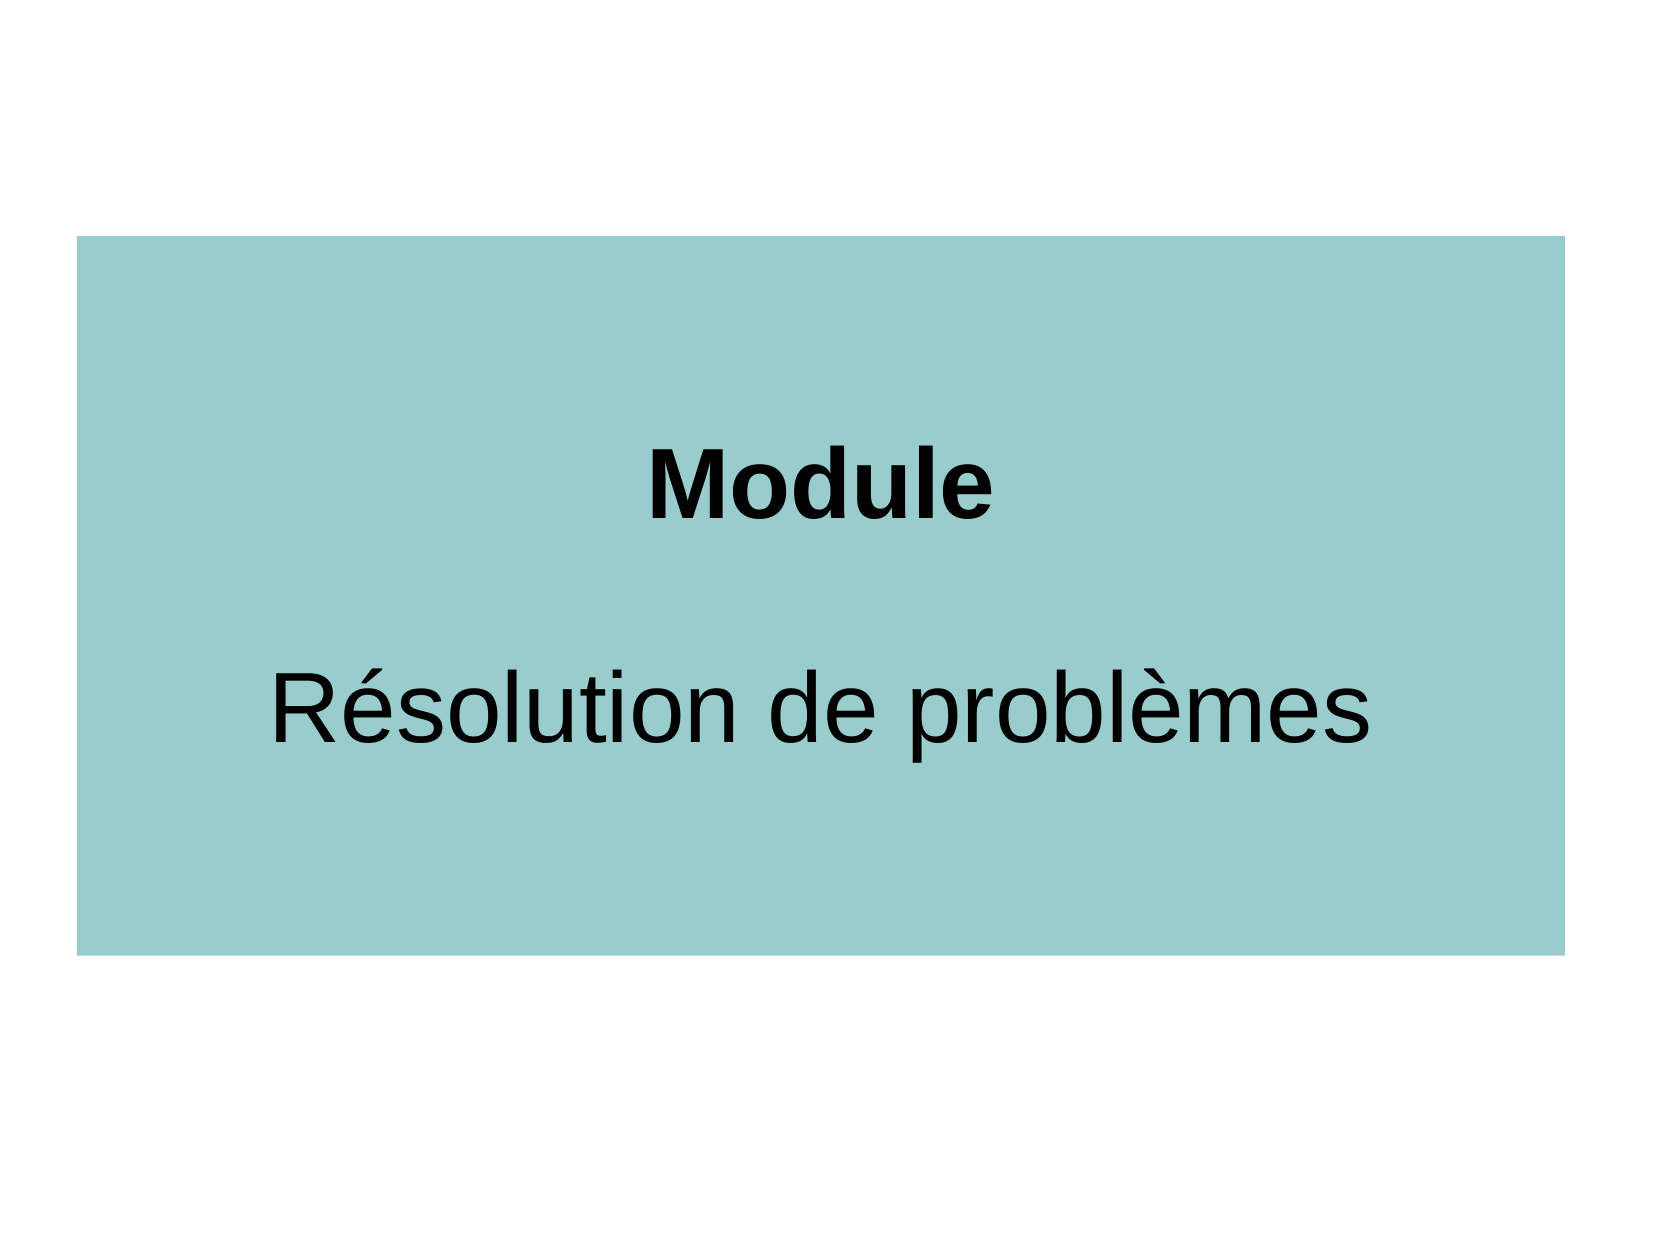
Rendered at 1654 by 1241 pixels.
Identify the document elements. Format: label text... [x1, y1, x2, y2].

subtitle Module Résolution de problèmes [76, 236, 1565, 956]
